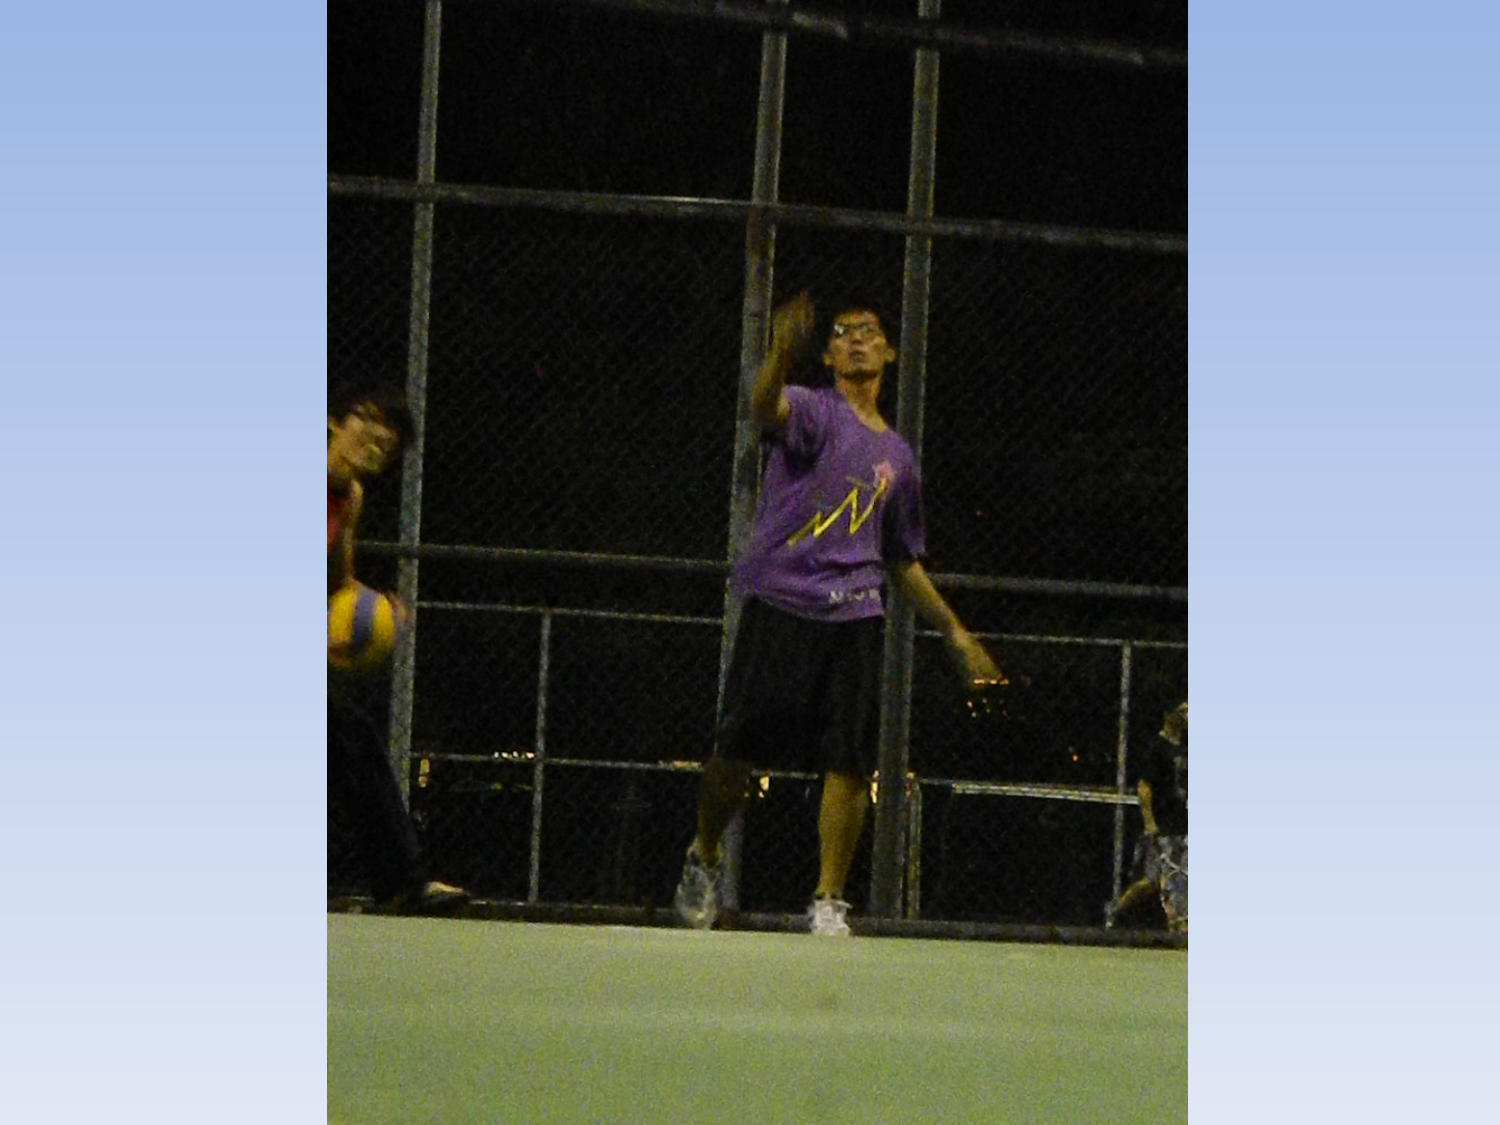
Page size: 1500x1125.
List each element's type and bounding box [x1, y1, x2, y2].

picture [327, 0, 1188, 1125]
